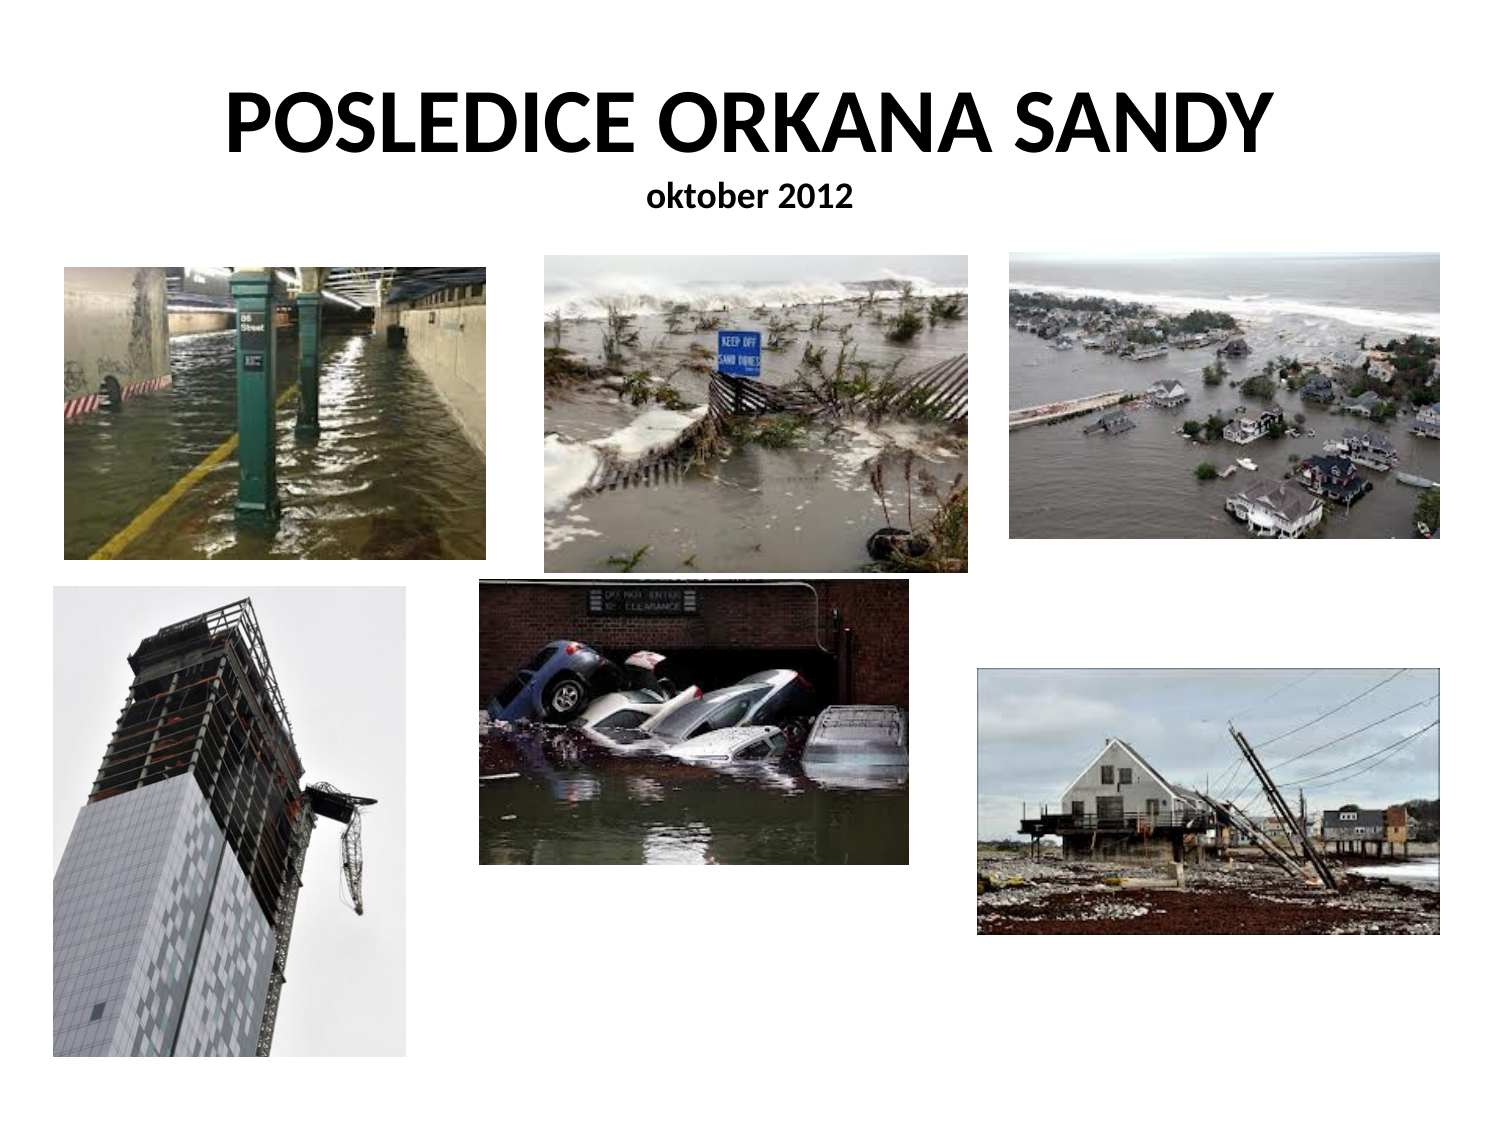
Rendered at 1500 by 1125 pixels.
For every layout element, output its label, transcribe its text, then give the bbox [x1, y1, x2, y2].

title POSLEDICE ORKANA SANDY oktober 2012 [75, 45, 1425, 233]
picture [977, 668, 1440, 935]
picture [53, 586, 406, 1057]
picture [479, 579, 909, 866]
picture [1009, 252, 1440, 539]
picture [544, 255, 968, 573]
picture [64, 267, 486, 560]
